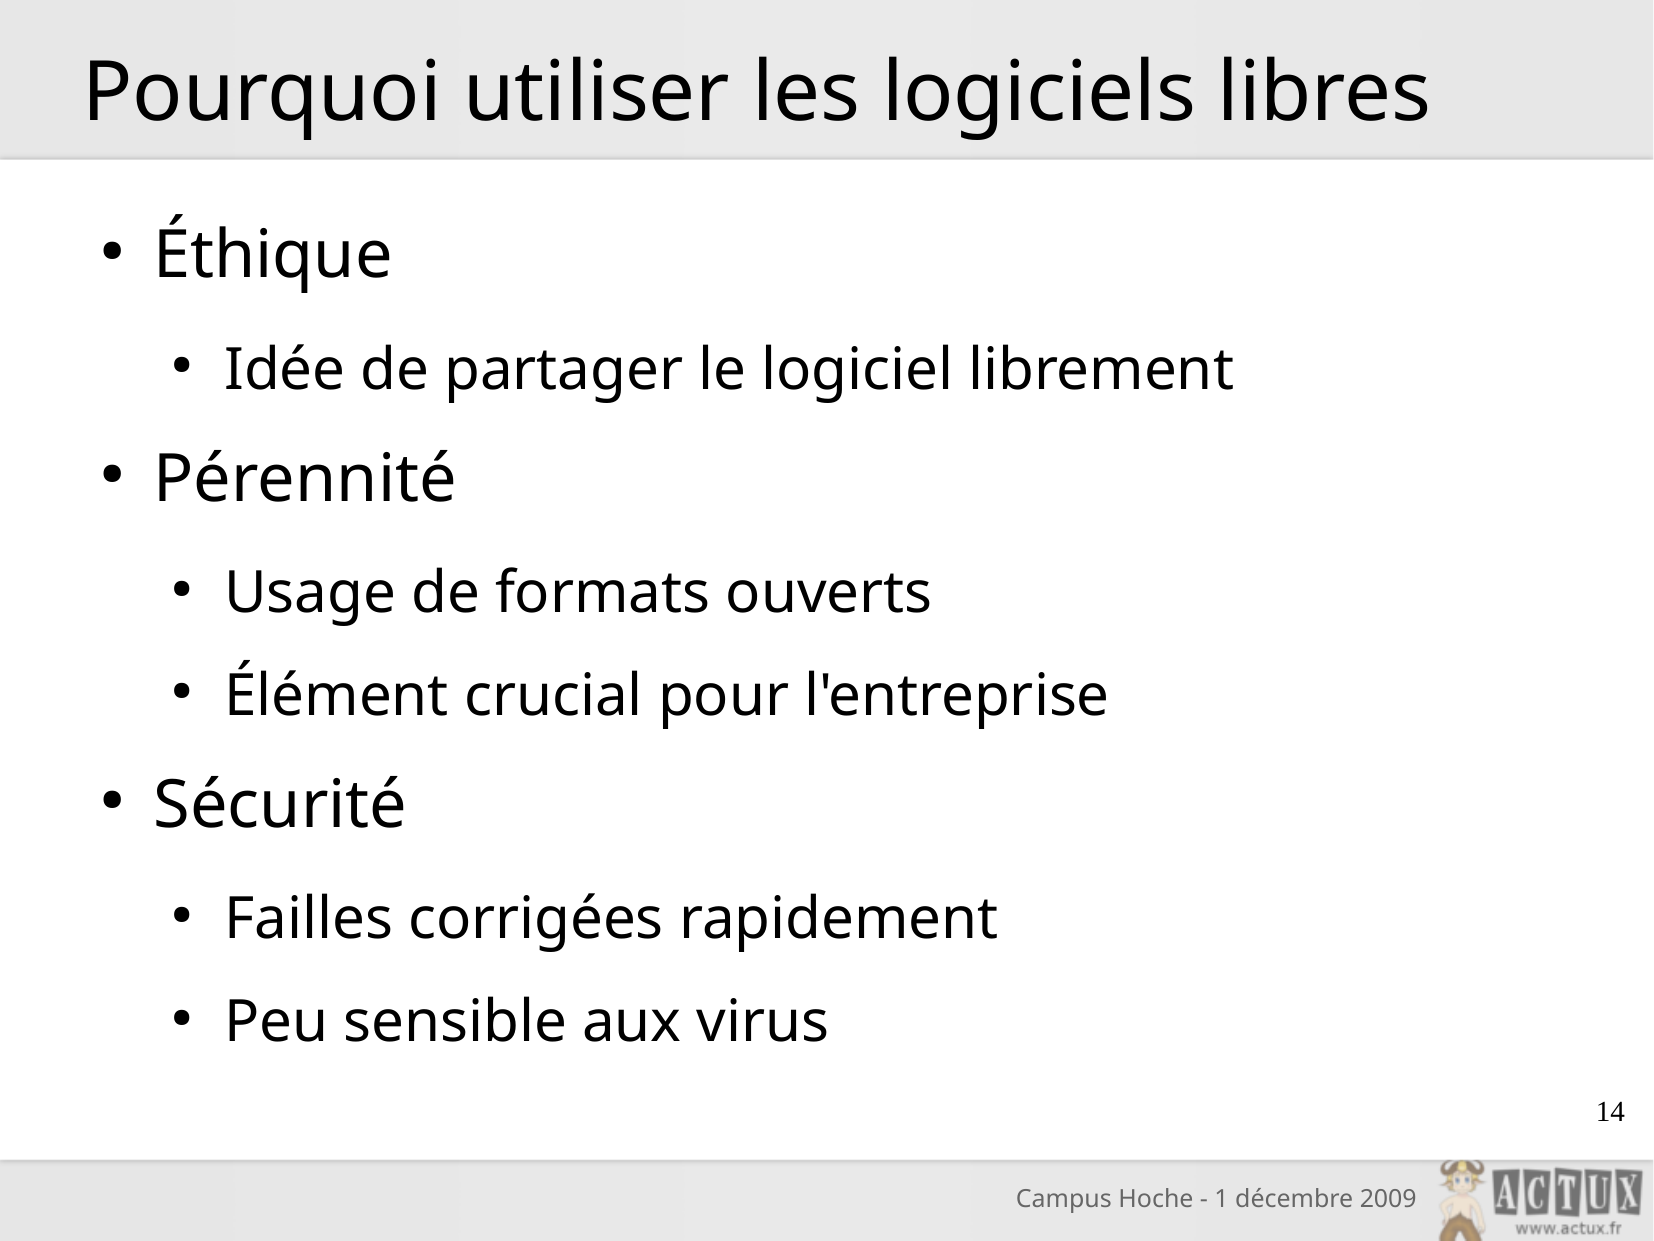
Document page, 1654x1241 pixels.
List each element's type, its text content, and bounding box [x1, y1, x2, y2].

title Pourquoi utiliser les logiciels libres [82, 29, 1571, 148]
picture [0, 0, 1654, 1241]
list Éthique Idée de partager le logiciel librement Pérennité Usage de formats ouverts Élément crucial pour l'entreprise Sécurité Failles corrigées rapidement Peu sensible aux virus [82, 206, 1571, 1109]
